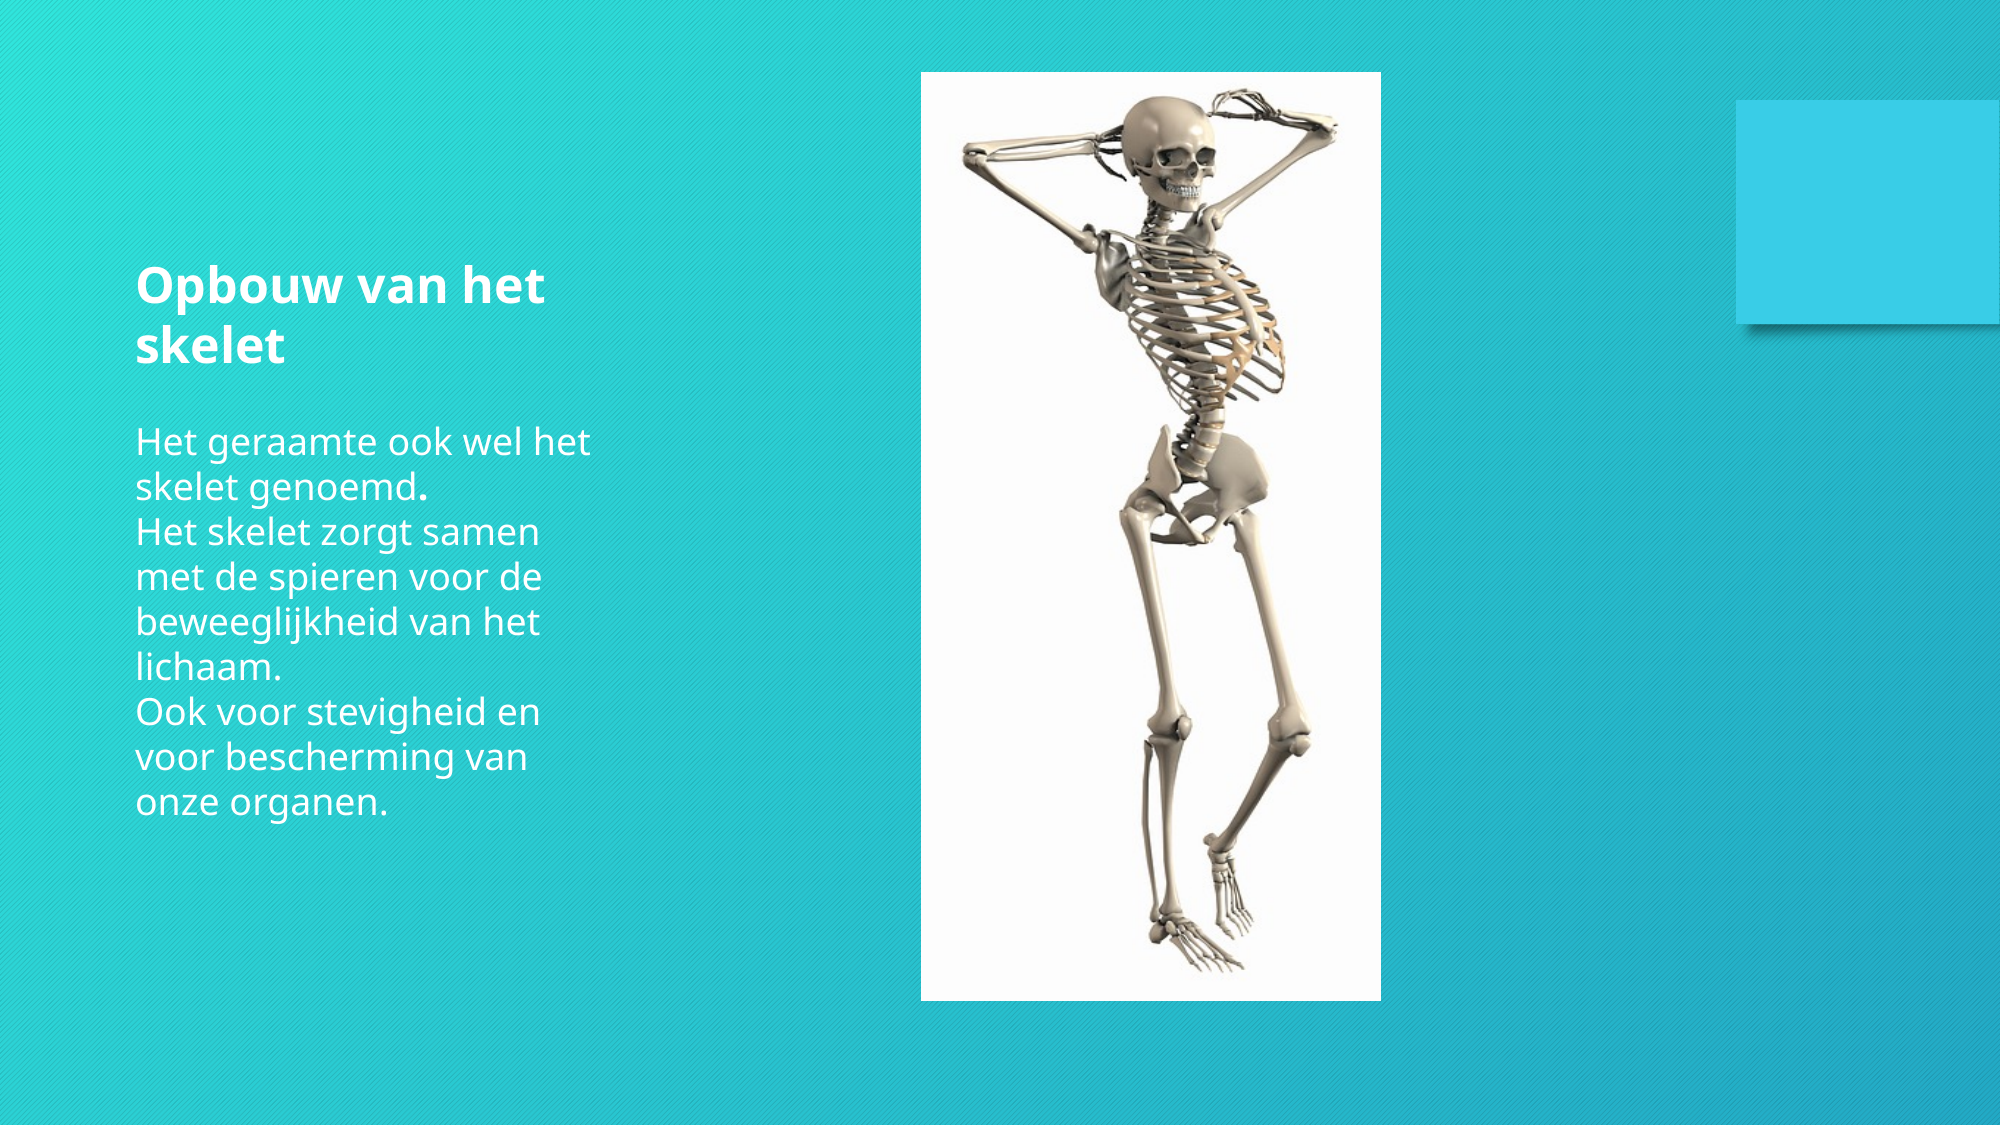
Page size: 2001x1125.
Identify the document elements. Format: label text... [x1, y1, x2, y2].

picture [921, 72, 1381, 1001]
text_box Opbouw van het skelet Het geraamte ook wel het skelet genoemd. Het skelet zorgt samen met de spieren voor de beweeglijkheid van het lichaam. Ook voor stevigheid en voor bescherming van onze organen. [120, 245, 634, 882]
